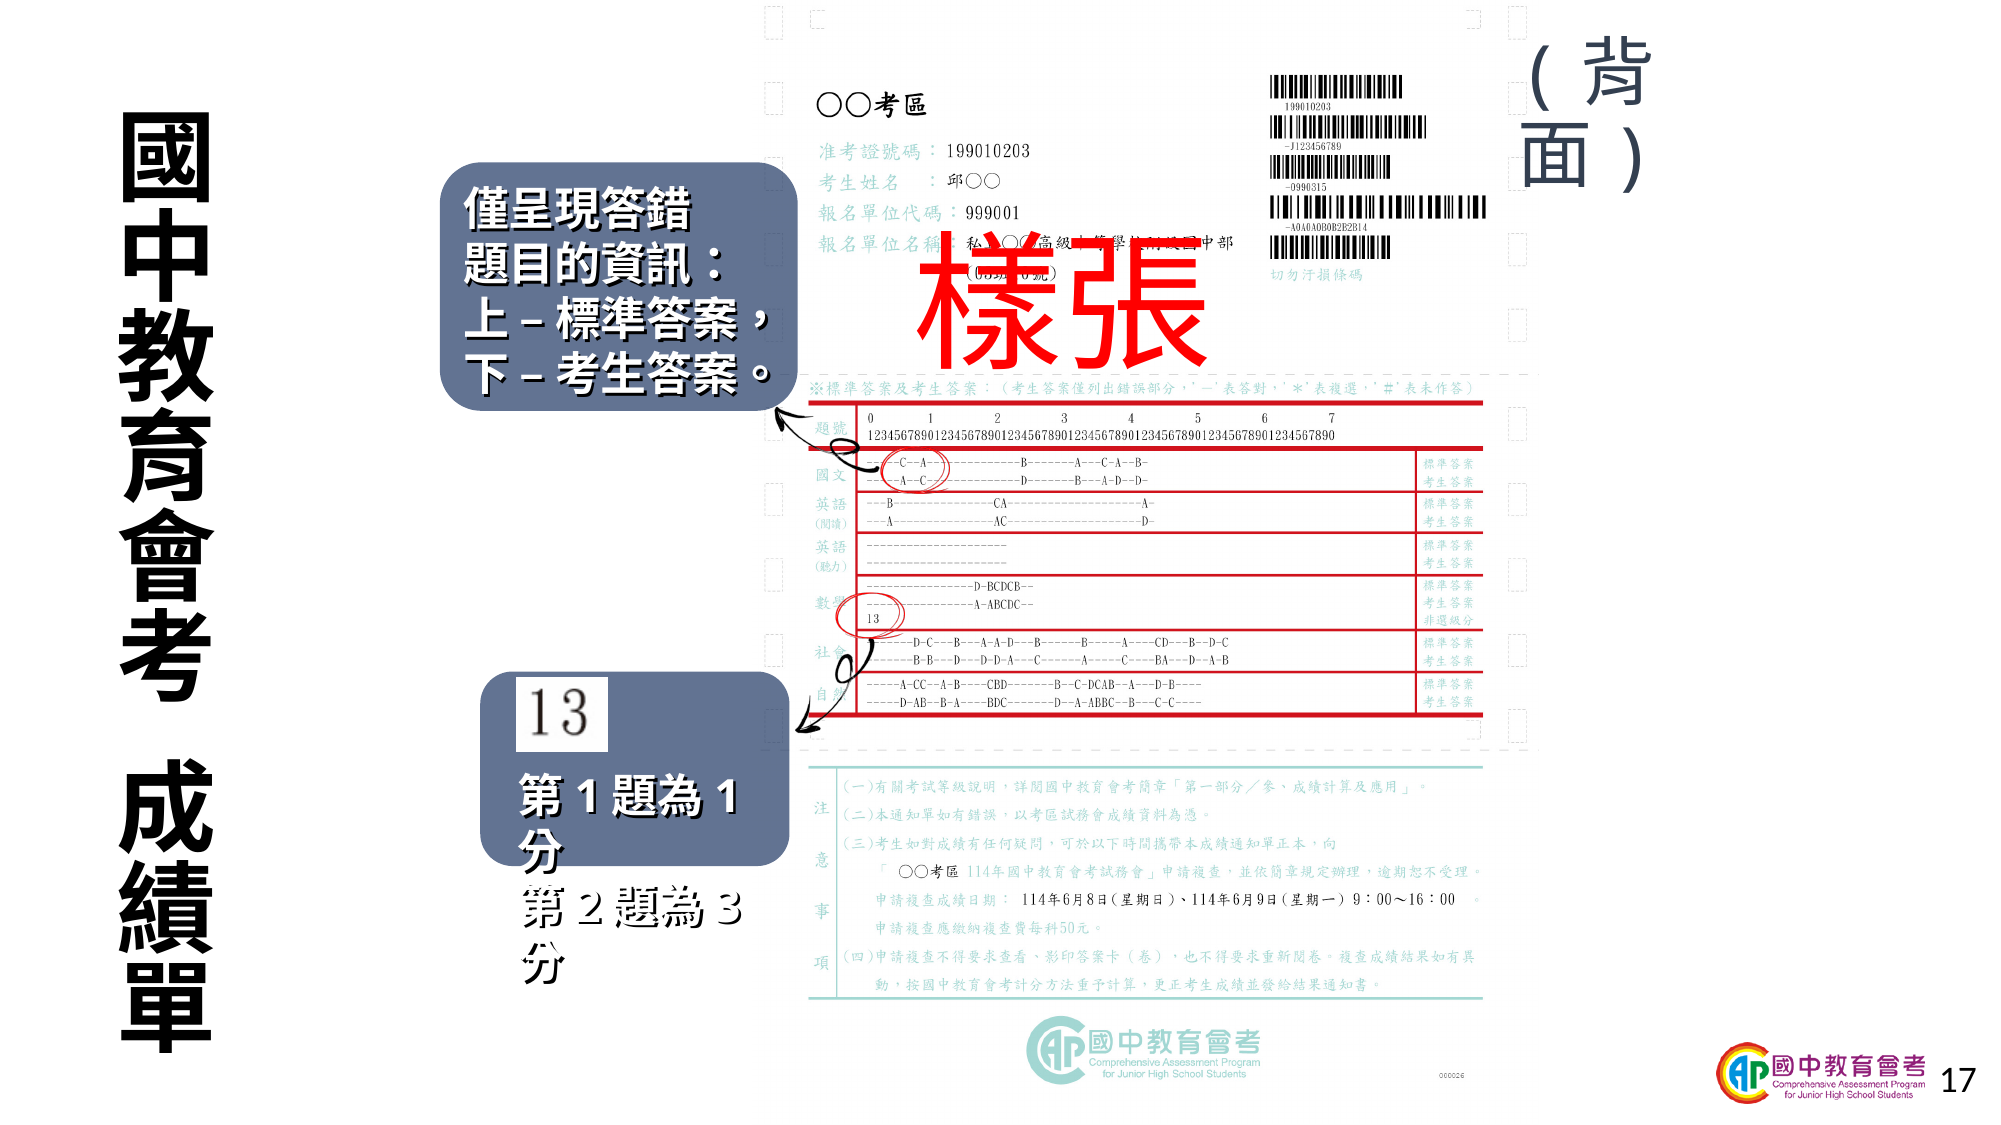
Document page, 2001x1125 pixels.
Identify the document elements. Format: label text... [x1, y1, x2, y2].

picture [1530, 143, 1539, 178]
picture [752, 0, 1539, 1125]
text_box [1923, 1047, 2000, 1108]
text_box 僅呈現答錯 題目的資訊： 上 – 標準答案， 下 – 考生答案。 [439, 162, 798, 411]
text_box 國中教育會考 成績單 [64, 90, 246, 1079]
text_box 樣張 [897, 199, 1241, 397]
text_box (背面) [1502, 27, 1768, 131]
text_box 第1題為1分 第2題為3分 [480, 671, 790, 867]
picture [516, 677, 608, 752]
